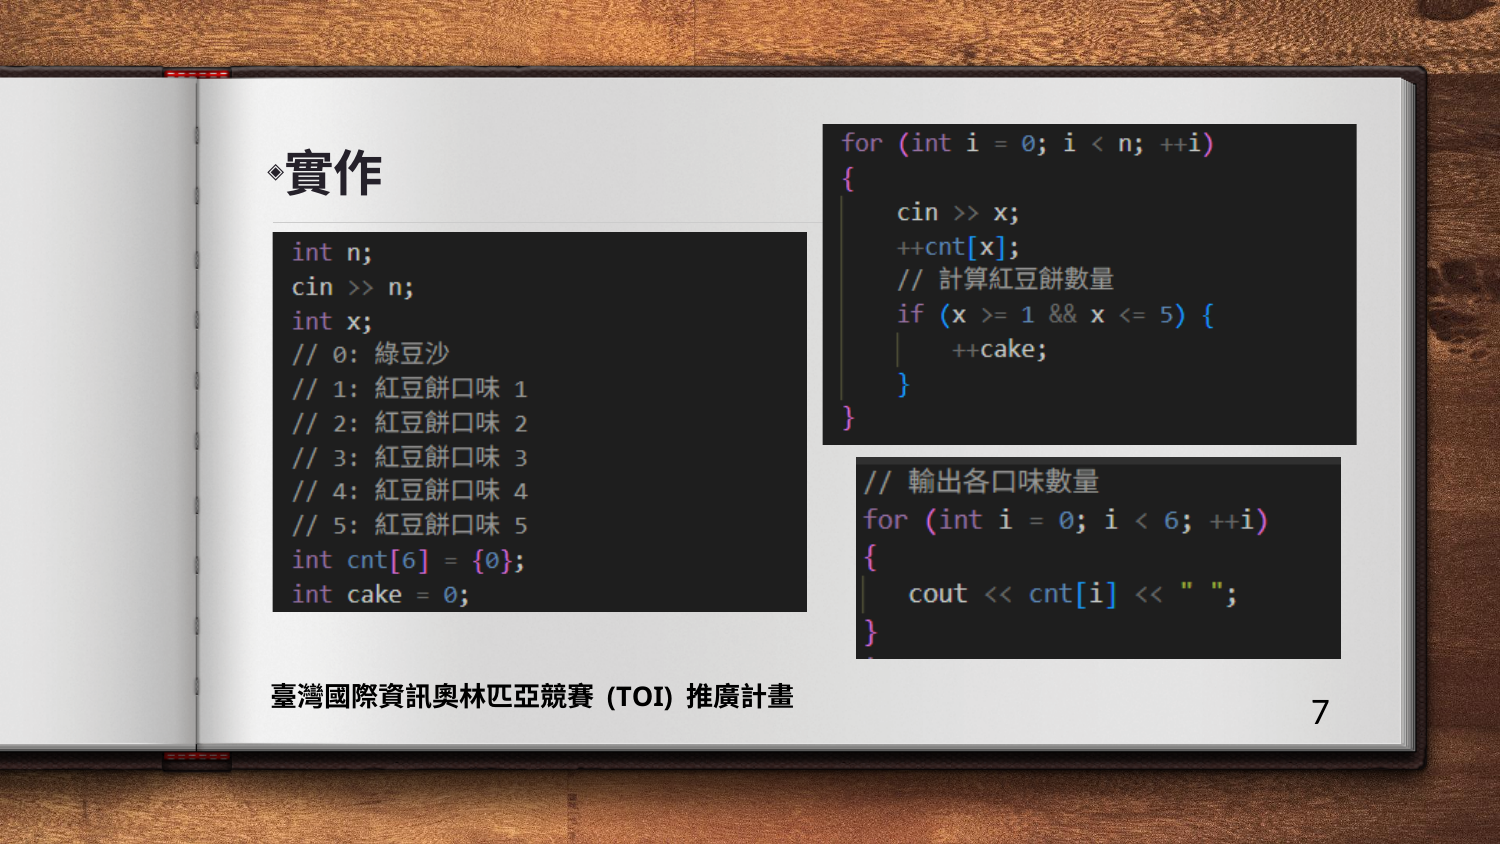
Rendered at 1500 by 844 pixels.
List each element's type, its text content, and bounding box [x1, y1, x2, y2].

picture [856, 457, 1341, 659]
text_box 7 [1295, 672, 1386, 737]
picture [272, 232, 807, 612]
picture [822, 124, 1357, 445]
list 實作 [252, 126, 822, 216]
